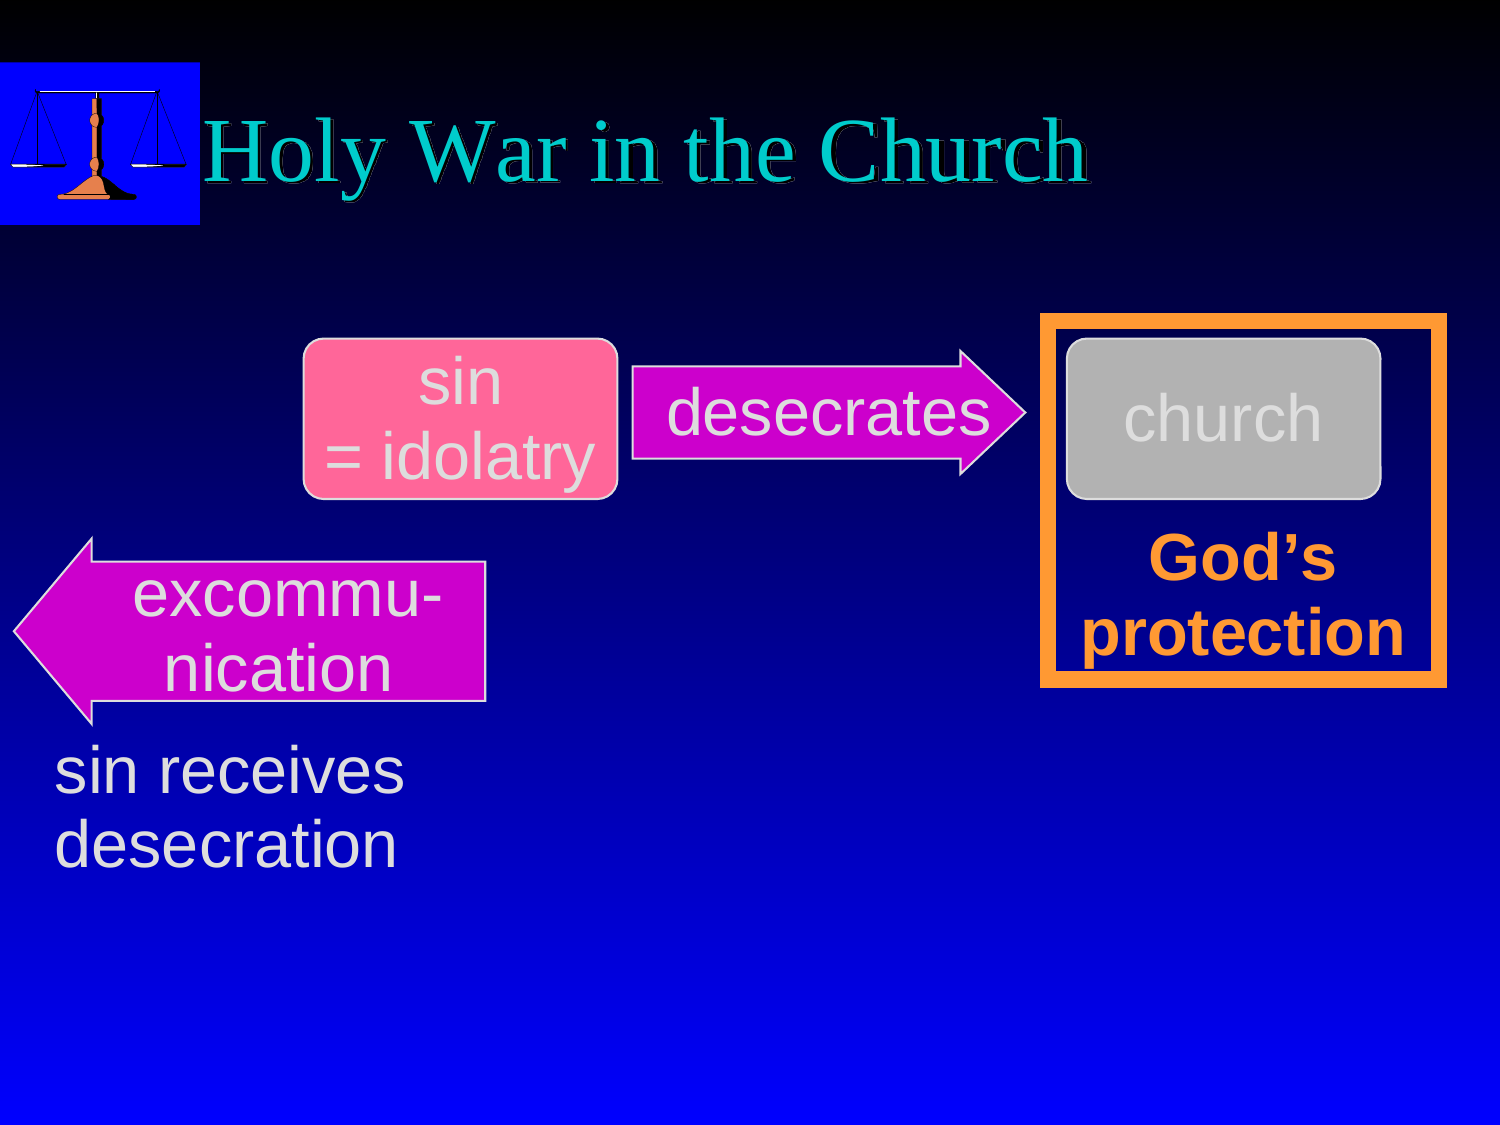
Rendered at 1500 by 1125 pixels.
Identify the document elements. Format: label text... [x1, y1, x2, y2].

text_box desecrates [632, 351, 1026, 475]
text_box sin receives desecration [39, 725, 553, 890]
text_box church [1066, 338, 1381, 500]
text_box sin = idolatry [303, 338, 618, 500]
text_box God’s protection [1052, 512, 1435, 678]
title Holy War in the Church [187, 56, 1463, 244]
text_box excommu- nication [13, 538, 486, 725]
